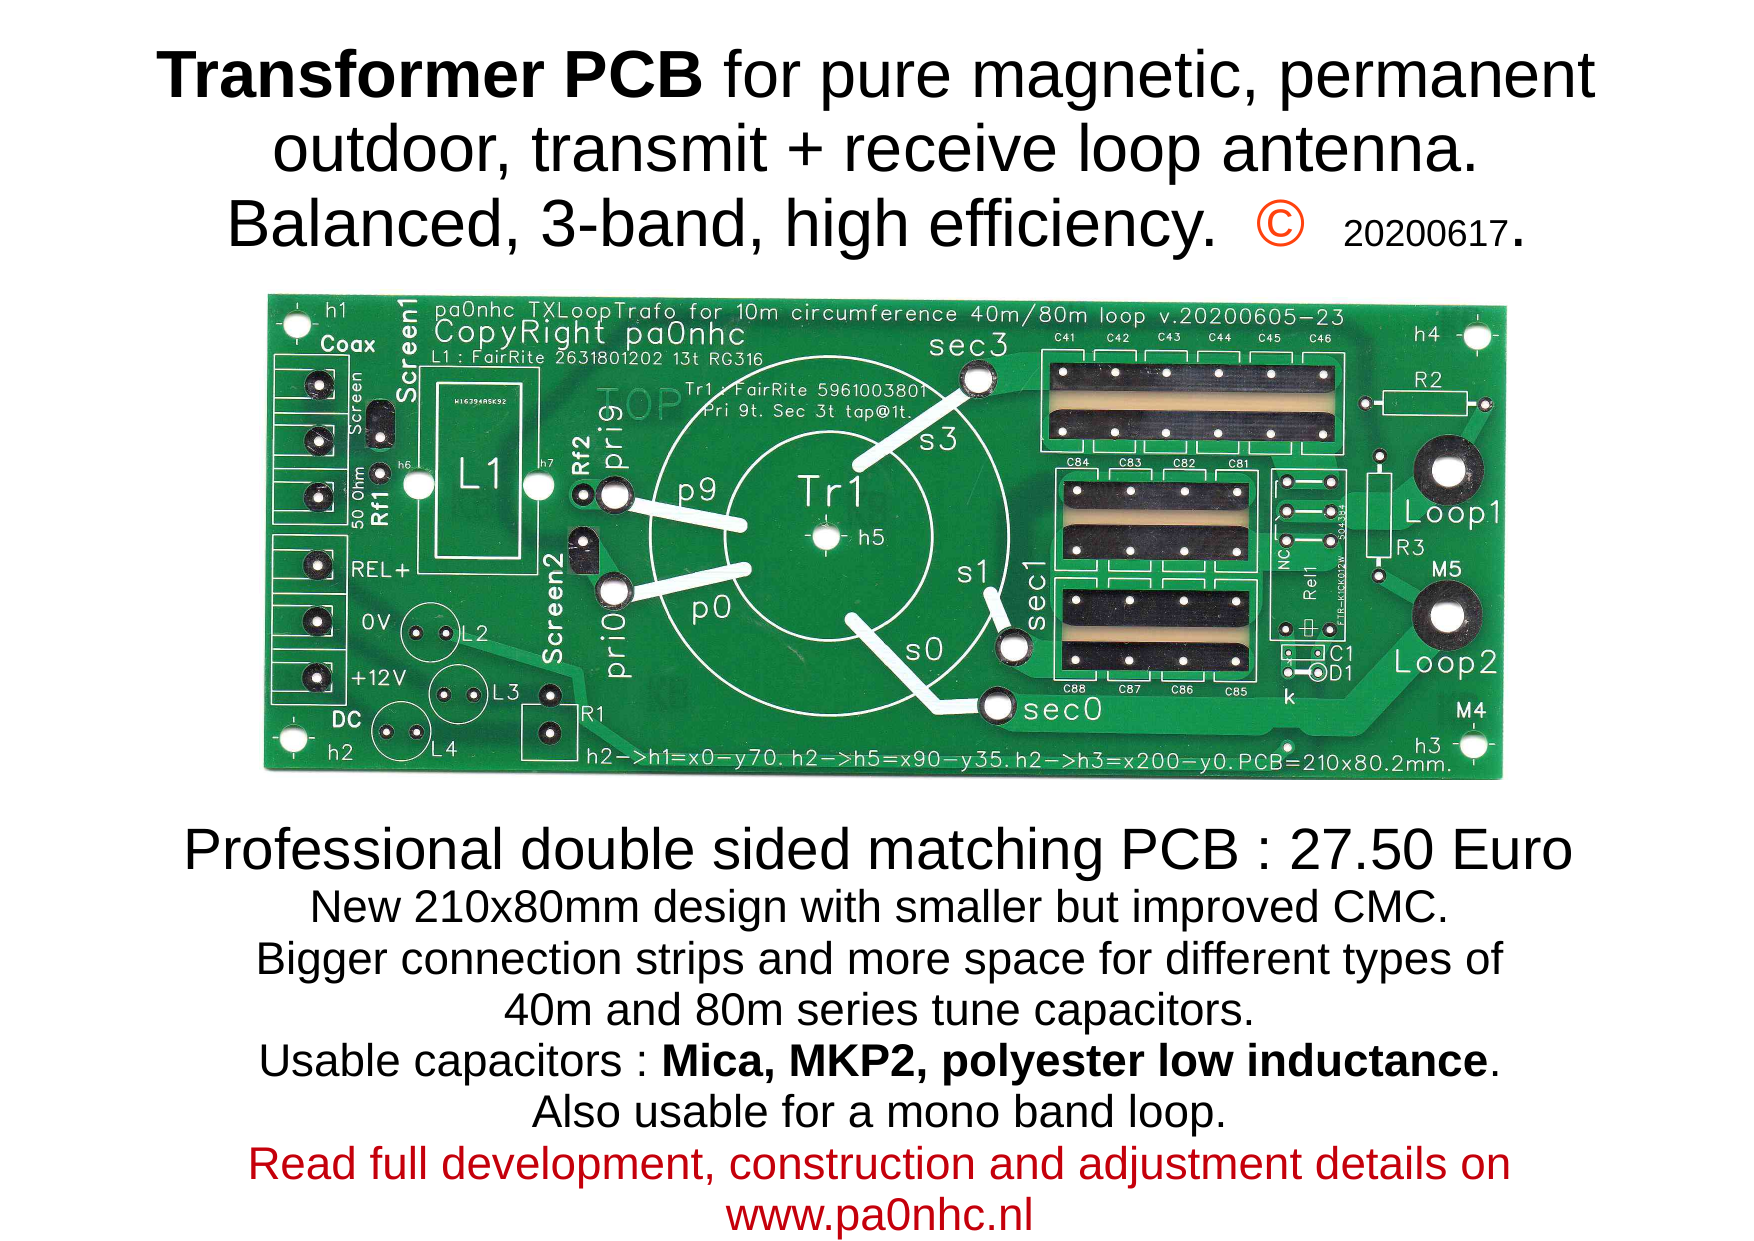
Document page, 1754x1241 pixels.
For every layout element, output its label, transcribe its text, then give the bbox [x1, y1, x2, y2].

title Transformer PCB for pure magnetic, permanent outdoor, transmit + receive loop antenna. Balanced, 3-band, high efficiency. © 20200617. [140, 36, 1614, 261]
picture [259, 289, 1513, 780]
text_box Professional double sided matching PCB : 27.50 Euro New 210x80mm design with smaller but improved CMC. Bigger connection strips and more space for different types of 40m and 80m series tune capacitors. Usable capacitors : Mica, MKP2, polyester low inductance. Also usable for a mono band loop. Read full development, construction and adjustment details on www.pa0nhc.nl [141, 809, 1619, 1241]
